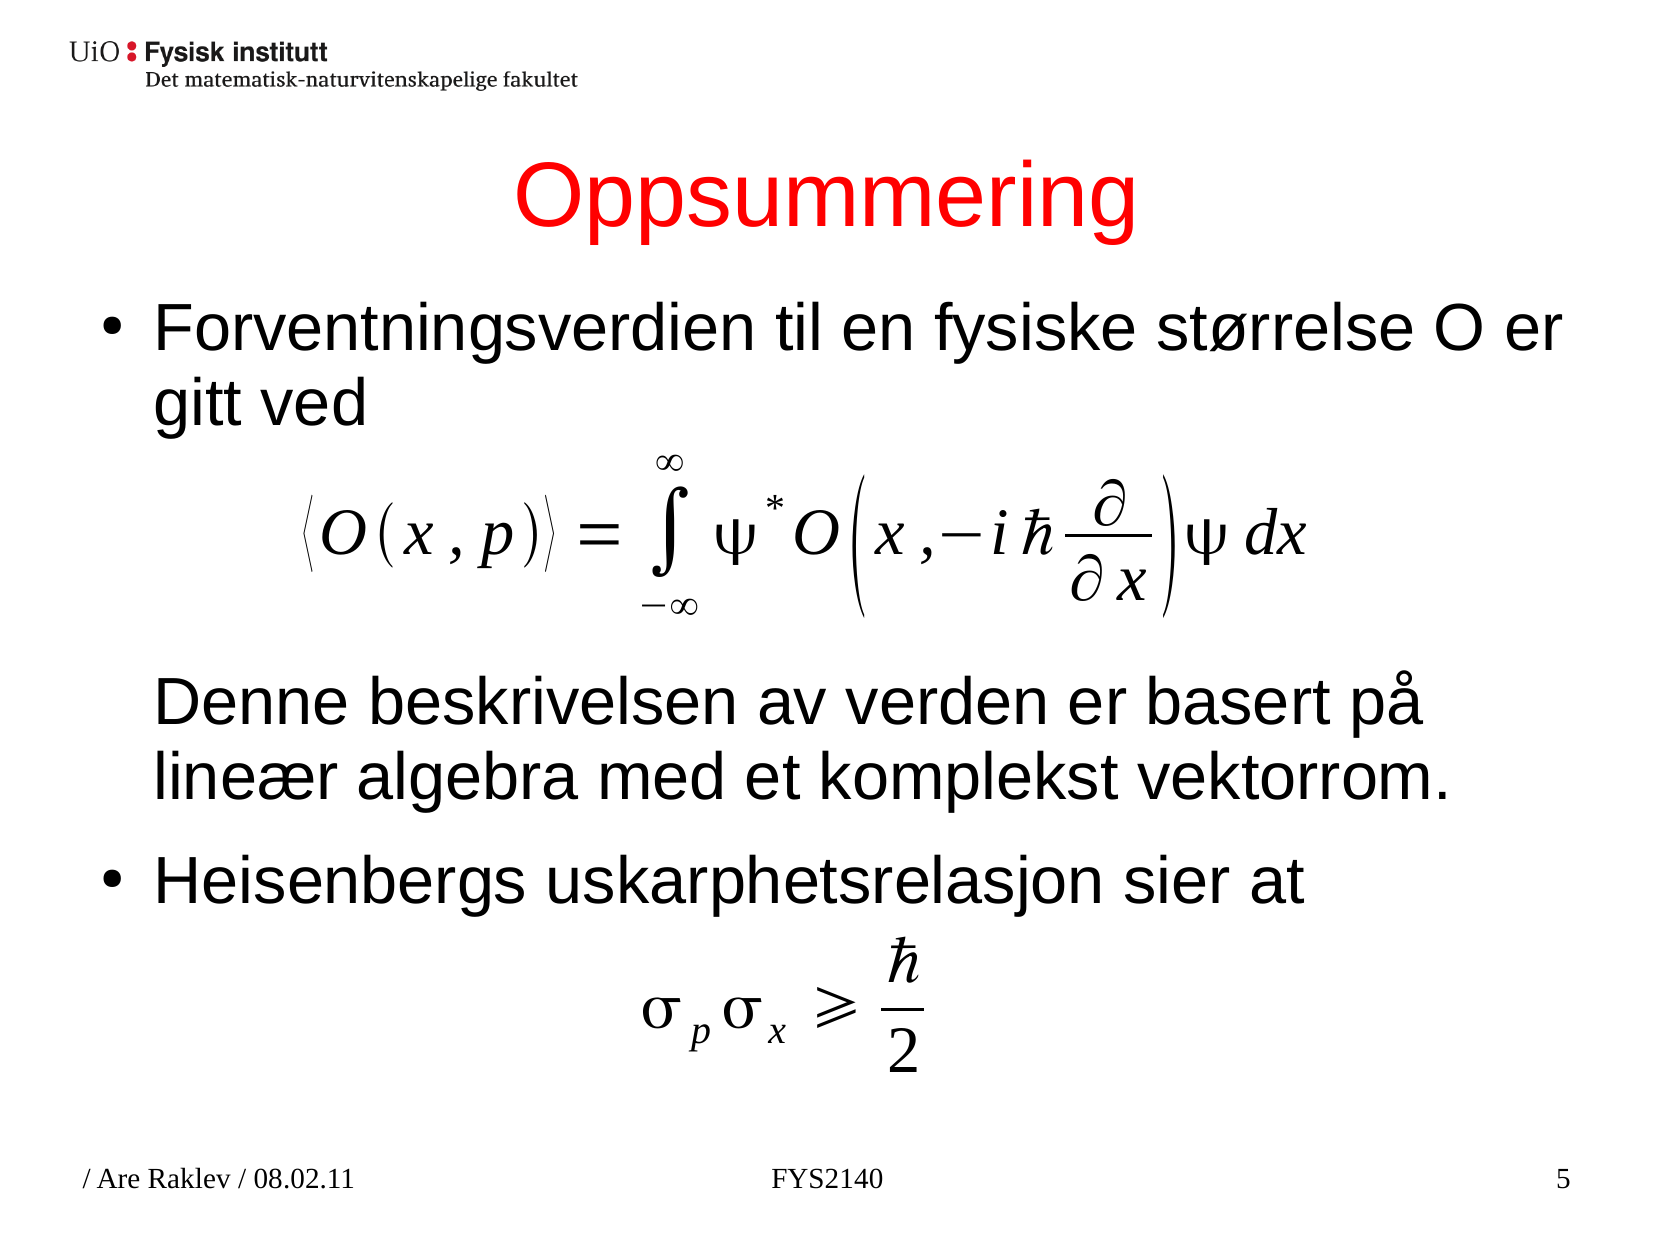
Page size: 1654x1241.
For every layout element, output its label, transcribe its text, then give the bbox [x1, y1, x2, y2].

title Oppsummering [82, 90, 1571, 290]
chart [294, 438, 1313, 627]
picture [68, 37, 581, 93]
chart [632, 922, 934, 1088]
list Forventningsverdien til en fysiske størrelse O er gitt ved Denne beskrivelsen av verden er basert på lineær algebra med et komplekst vektorrom. Heisenbergs uskarphetsrelasjon sier at [82, 290, 1576, 1094]
